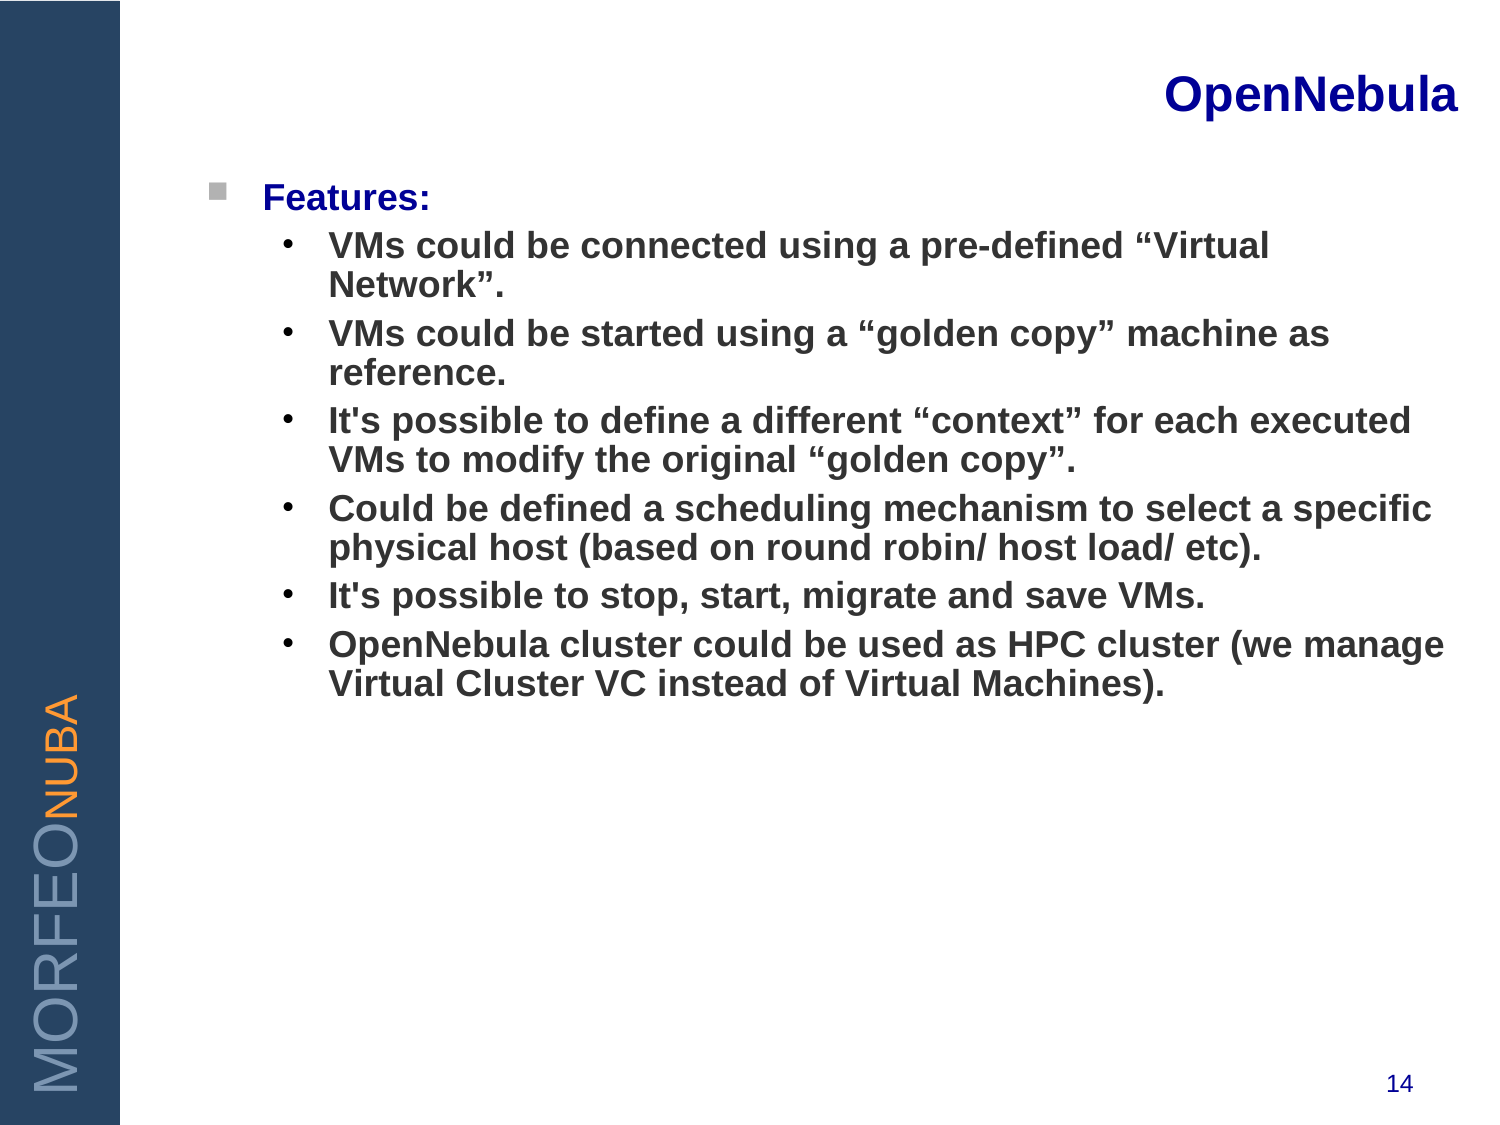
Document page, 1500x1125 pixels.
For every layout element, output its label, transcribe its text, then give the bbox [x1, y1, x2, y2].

text_box <número> [1354, 1062, 1429, 1125]
text_box Features: VMs could be connected using a pre-defined “Virtual Network”. VMs could be started using a “golden copy” machine as reference. It's possible to define a different “context” for each executed VMs to modify the original “golden copy”. Could be defined a scheduling mechanism to select a specific physical host (based on round robin/ host load/ etc). It's possible to stop, start, migrate and save VMs. OpenNebula cluster could be used as HPC cluster (we manage Virtual Cluster VC instead of Virtual Machines). [206, 176, 1455, 1004]
text_box OpenNebula [395, 37, 1459, 150]
